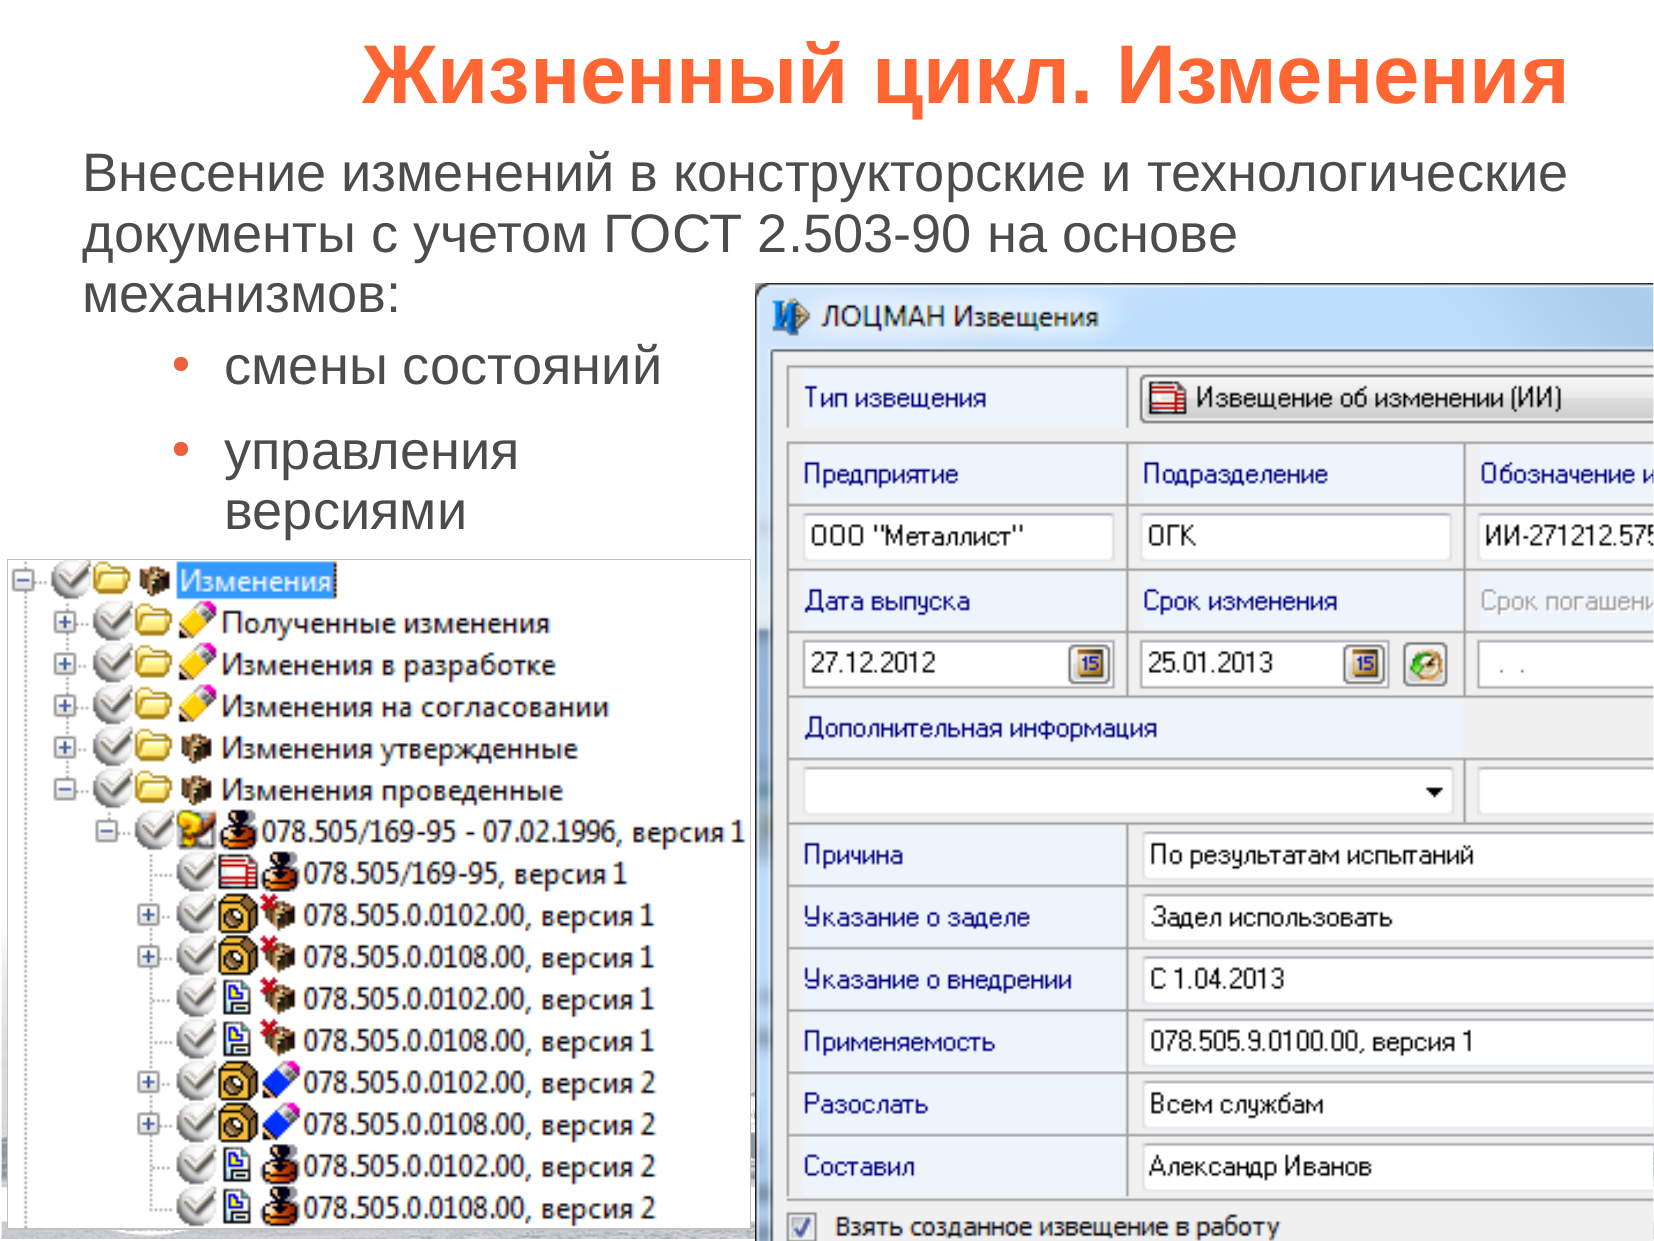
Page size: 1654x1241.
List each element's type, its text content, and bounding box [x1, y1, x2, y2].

list Внесение изменений в конструкторские и технологические документы с учетом ГОСТ 2.503-90 на основе механизмов: смены состояний управления версиями [82, 142, 1571, 962]
title Жизненный цикл. Изменения [82, 25, 1571, 125]
picture [1, 0, 1654, 1241]
